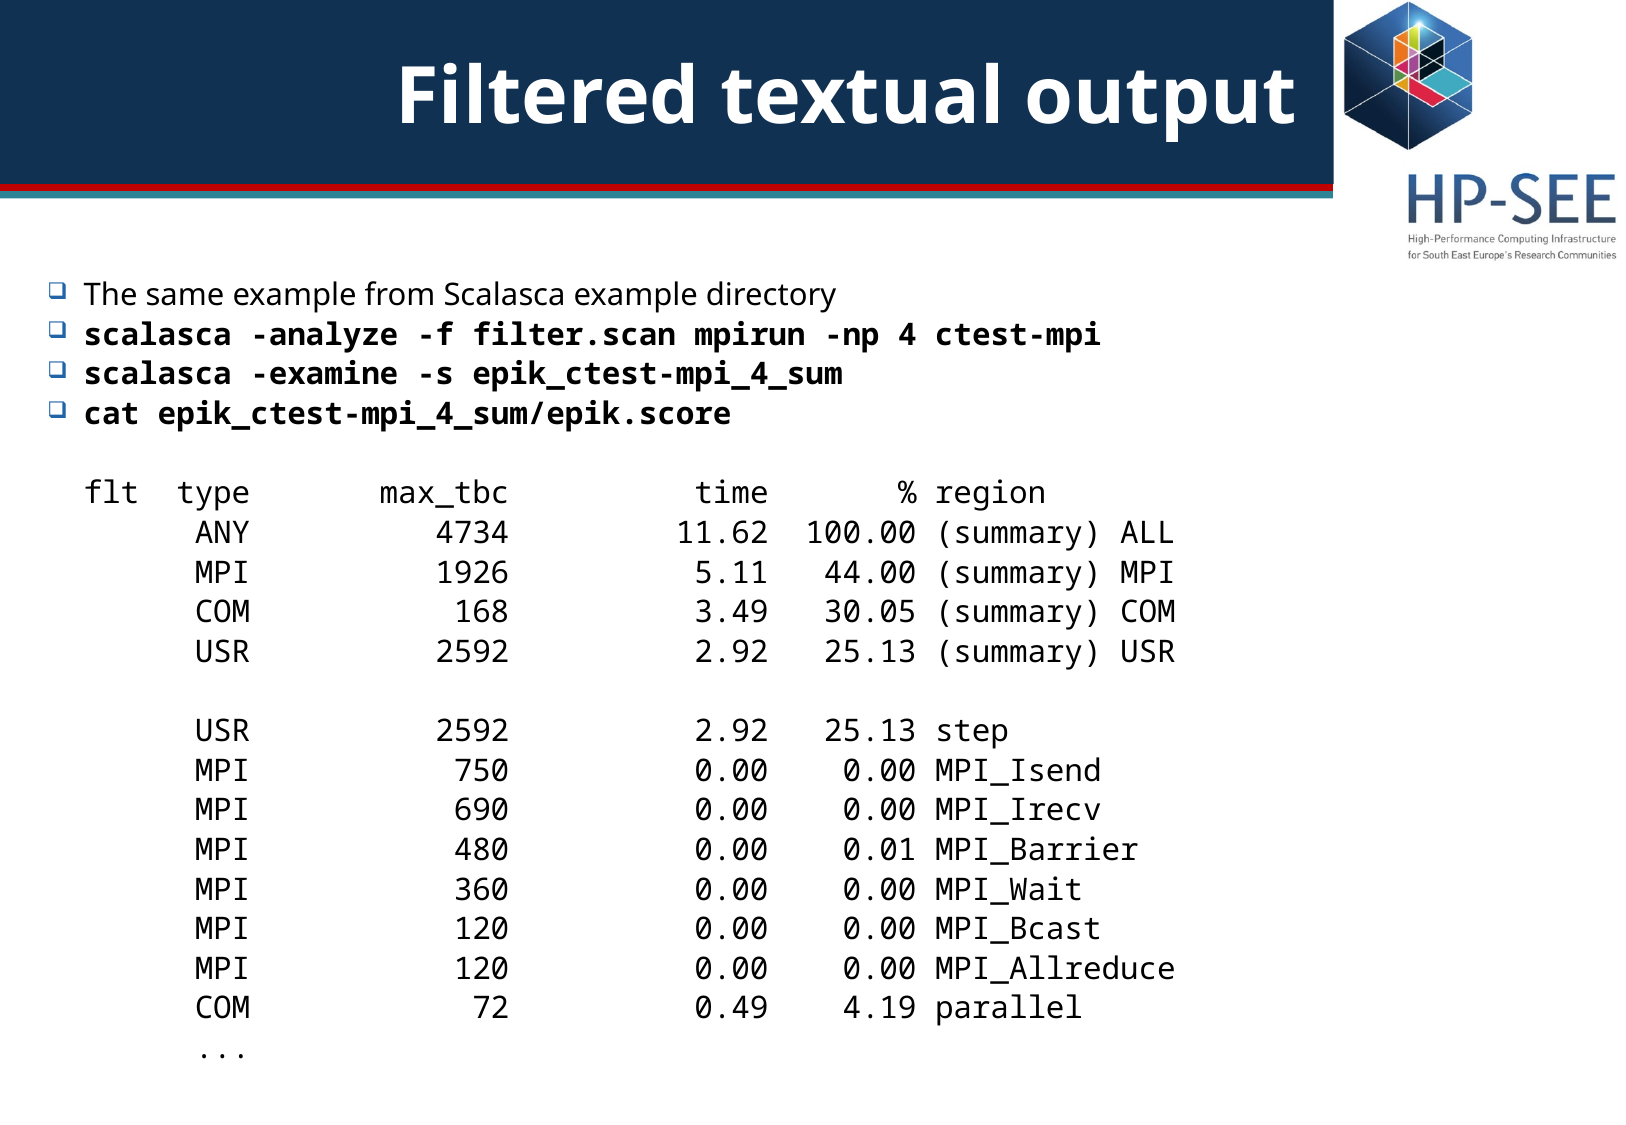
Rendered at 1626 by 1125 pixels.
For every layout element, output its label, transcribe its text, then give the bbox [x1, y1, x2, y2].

picture [1333, 0, 1625, 263]
list The same example from Scalasca example directory scalasca -analyze -f filter.scan mpirun -np 4 ctest-mpi scalasca -examine -s epik_ctest-mpi_4_sum cat epik_ctest-mpi_4_sum/epik.score flt type max_tbc time % region ANY 4734 11.62 100.00 (summary) ALL MPI 1926 5.11 44.00 (summary) MPI COM 168 3.49 30.05 (summary) COM USR 2592 2.92 25.13 (summary) USR USR 2592 2.92 25.13 step MPI 750 0.00 0.00 MPI_Isend MPI 690 0.00 0.00 MPI_Irecv MPI 480 0.00 0.01 MPI_Barrier MPI 360 0.00 0.00 MPI_Wait MPI 120 0.00 0.00 MPI_Bcast MPI 120 0.00 0.00 MPI_Allreduce COM 72 0.49 4.19 parallel ... [31, 271, 1593, 1079]
title Filtered textual output [0, 0, 1334, 184]
